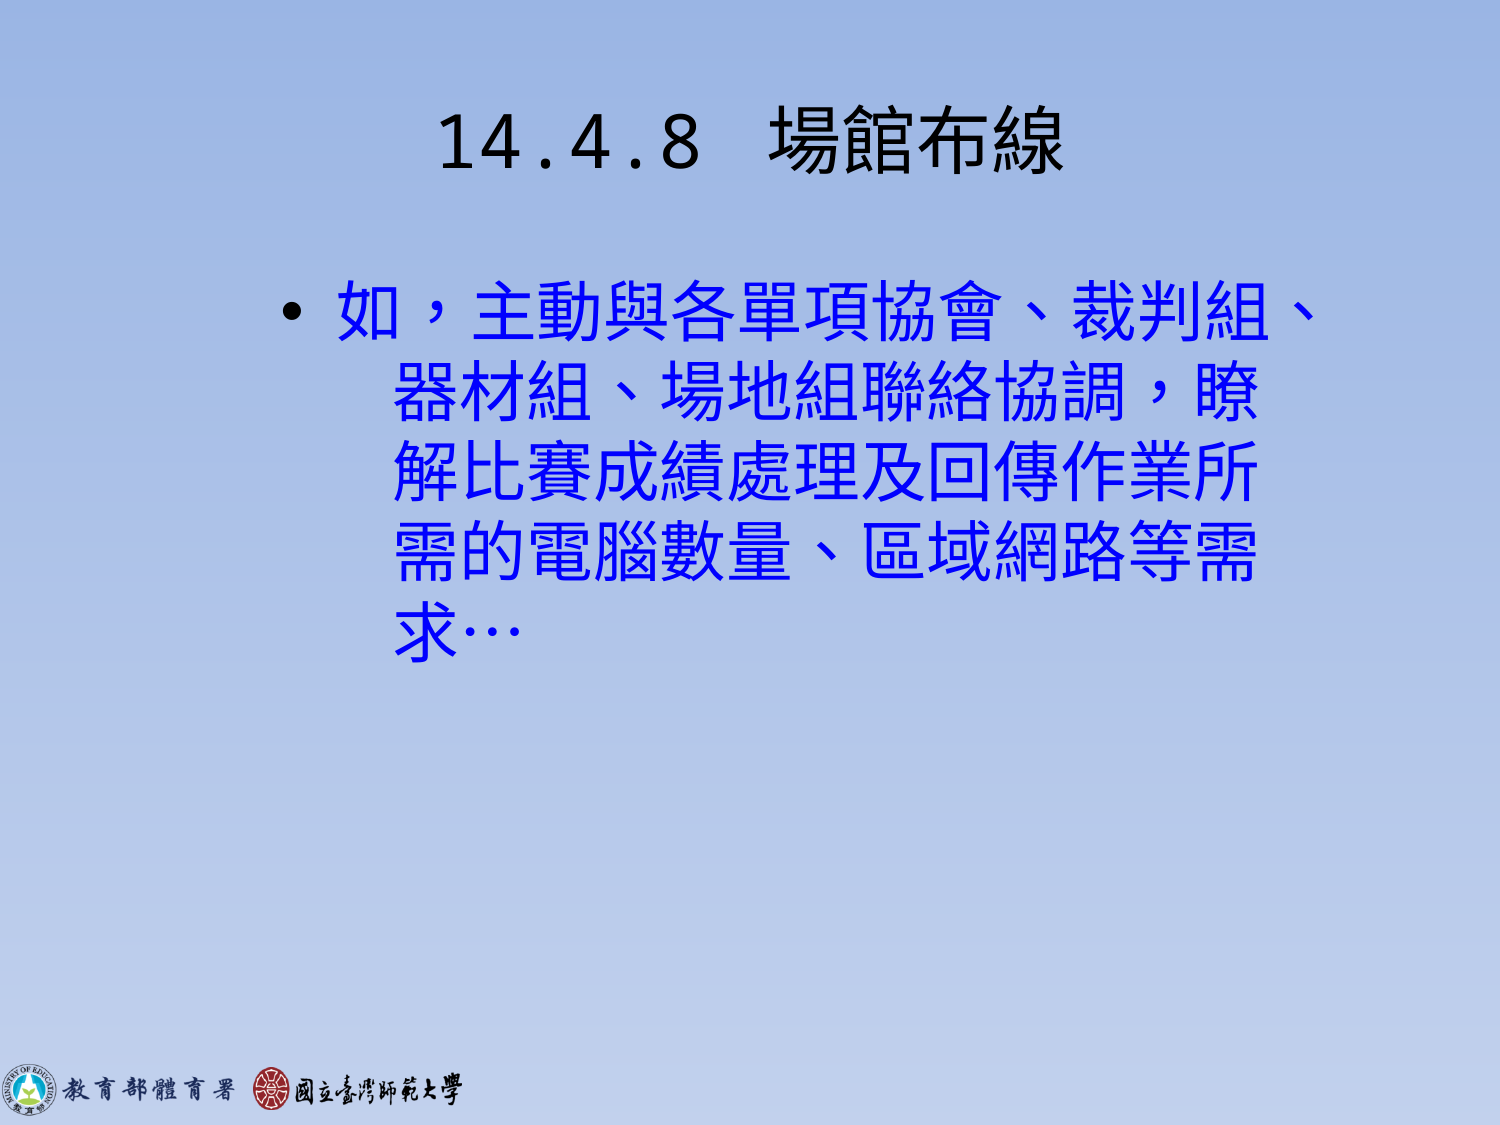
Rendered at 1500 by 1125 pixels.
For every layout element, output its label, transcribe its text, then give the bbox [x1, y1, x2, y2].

list 如，主動與各單項協會、裁判組、器材組、場地組聯絡協調，瞭解比賽成績處理及回傳作業所需的電腦數量、區域網路等需求… [265, 262, 1287, 1005]
title 14.4.8 場館布線 [75, 45, 1426, 233]
